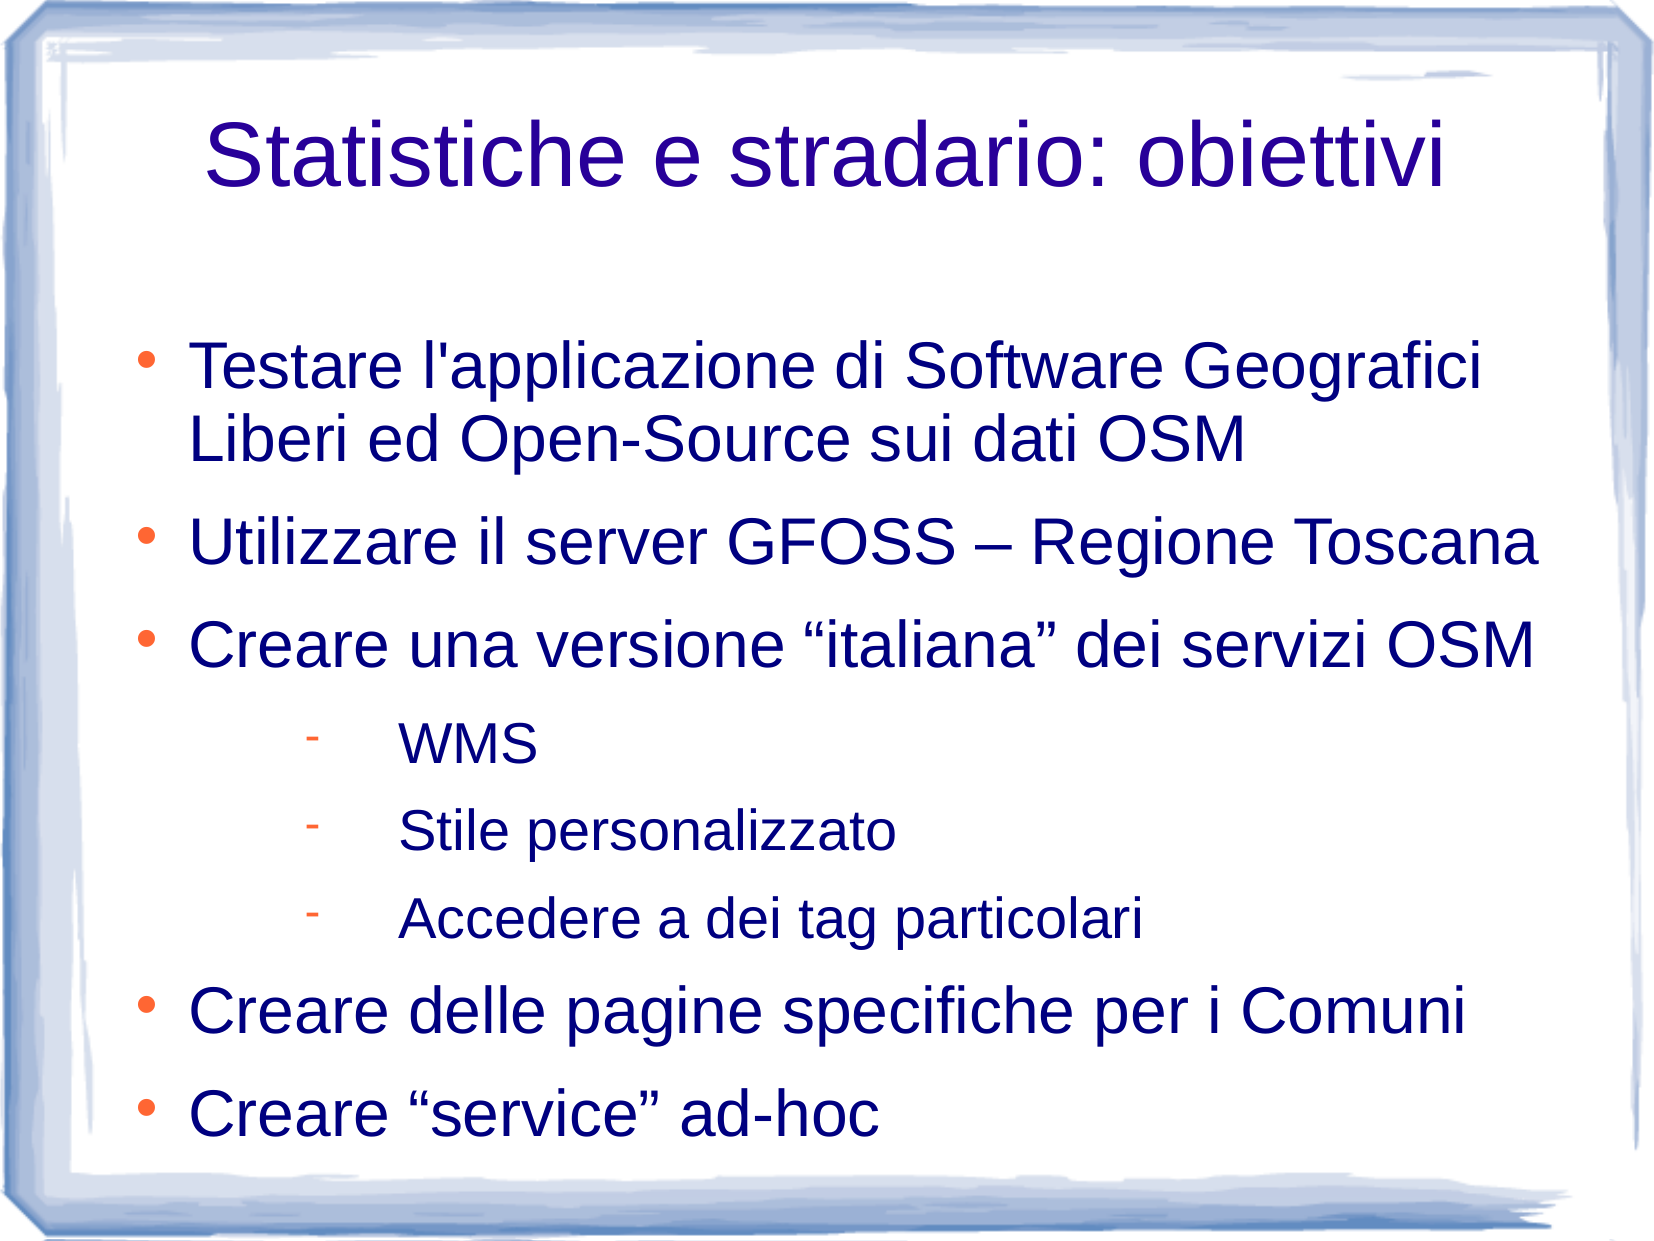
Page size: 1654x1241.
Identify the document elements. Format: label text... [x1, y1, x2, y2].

title Statistiche e stradario: obiettivi [82, 49, 1571, 257]
list Testare l'applicazione di Software Geografici Liberi ed Open-Source sui dati OSM Utilizzare il server GFOSS – Regione Toscana Creare una versione “italiana” dei servizi OSM WMS Stile personalizzato Accedere a dei tag particolari Creare delle pagine specifiche per i Comuni Creare “service” ad-hoc [118, 324, 1571, 1158]
picture [0, 0, 1654, 1241]
